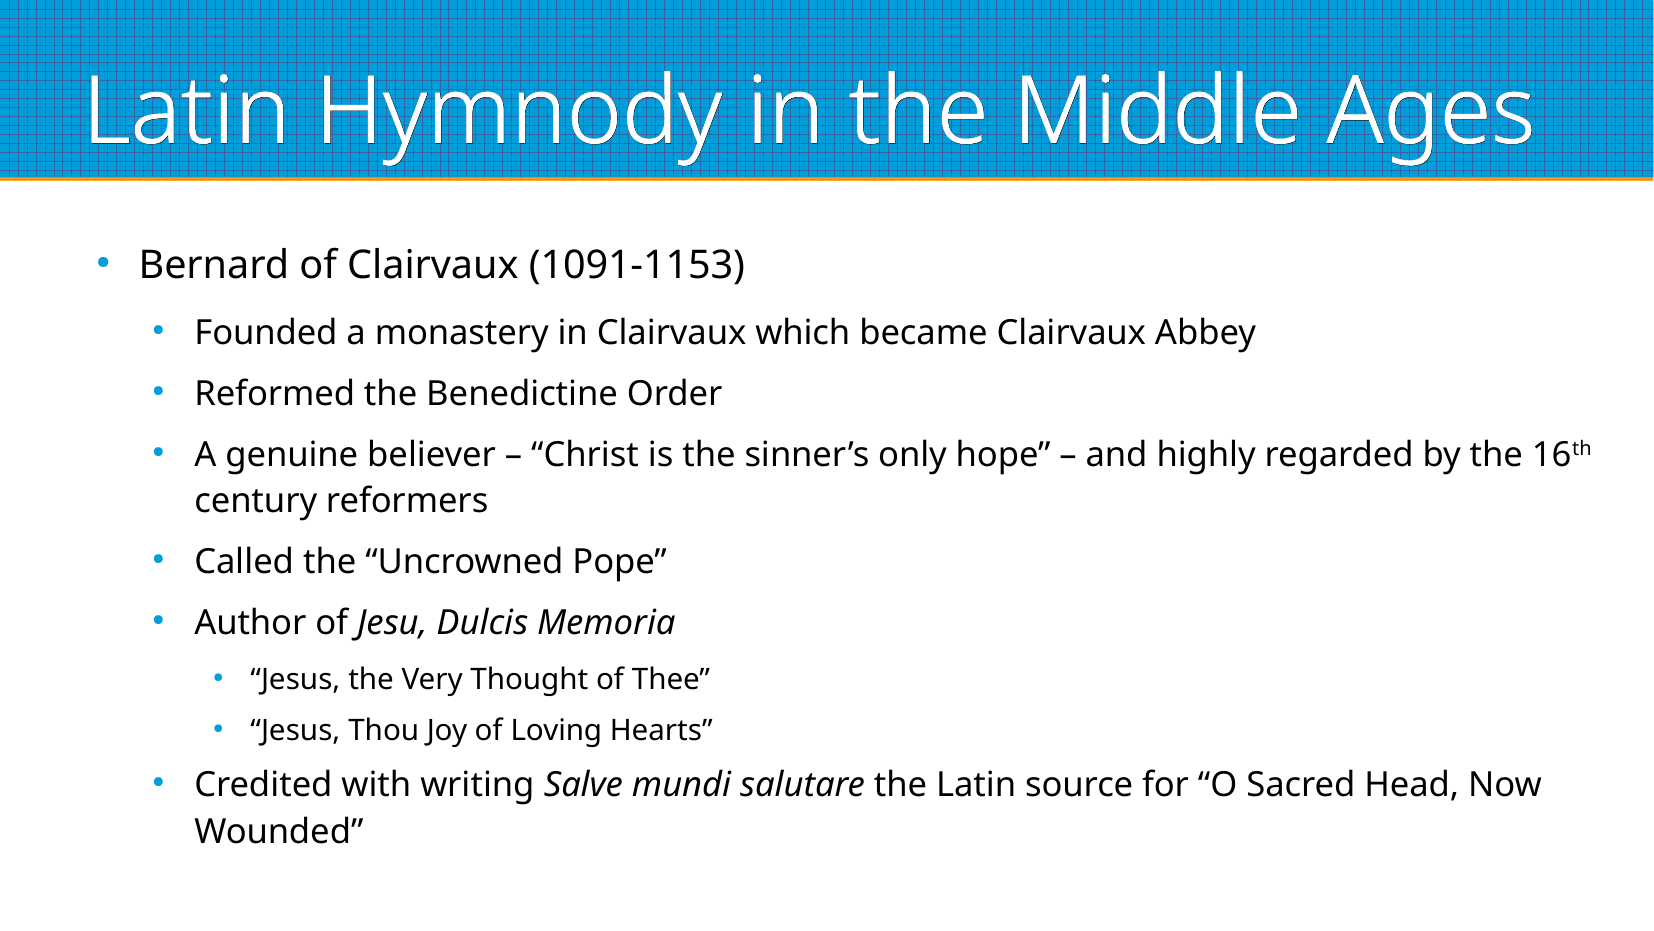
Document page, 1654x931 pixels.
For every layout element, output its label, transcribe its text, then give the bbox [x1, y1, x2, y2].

title Latin Hymnody in the Middle Ages [82, 14, 1571, 171]
list Bernard of Clairvaux (1091-1153) Founded a monastery in Clairvaux which became Clairvaux Abbey Reformed the Benedictine Order A genuine believer – “Christ is the sinner’s only hope” – and highly regarded by the 16th century reformers Called the “Uncrowned Pope” Author of Jesu, Dulcis Memoria “Jesus, the Very Thought of Thee” “Jesus, Thou Joy of Loving Hearts” Credited with writing Salve mundi salutare the Latin source for “O Sacred Head, Now Wounded” [82, 236, 1613, 863]
